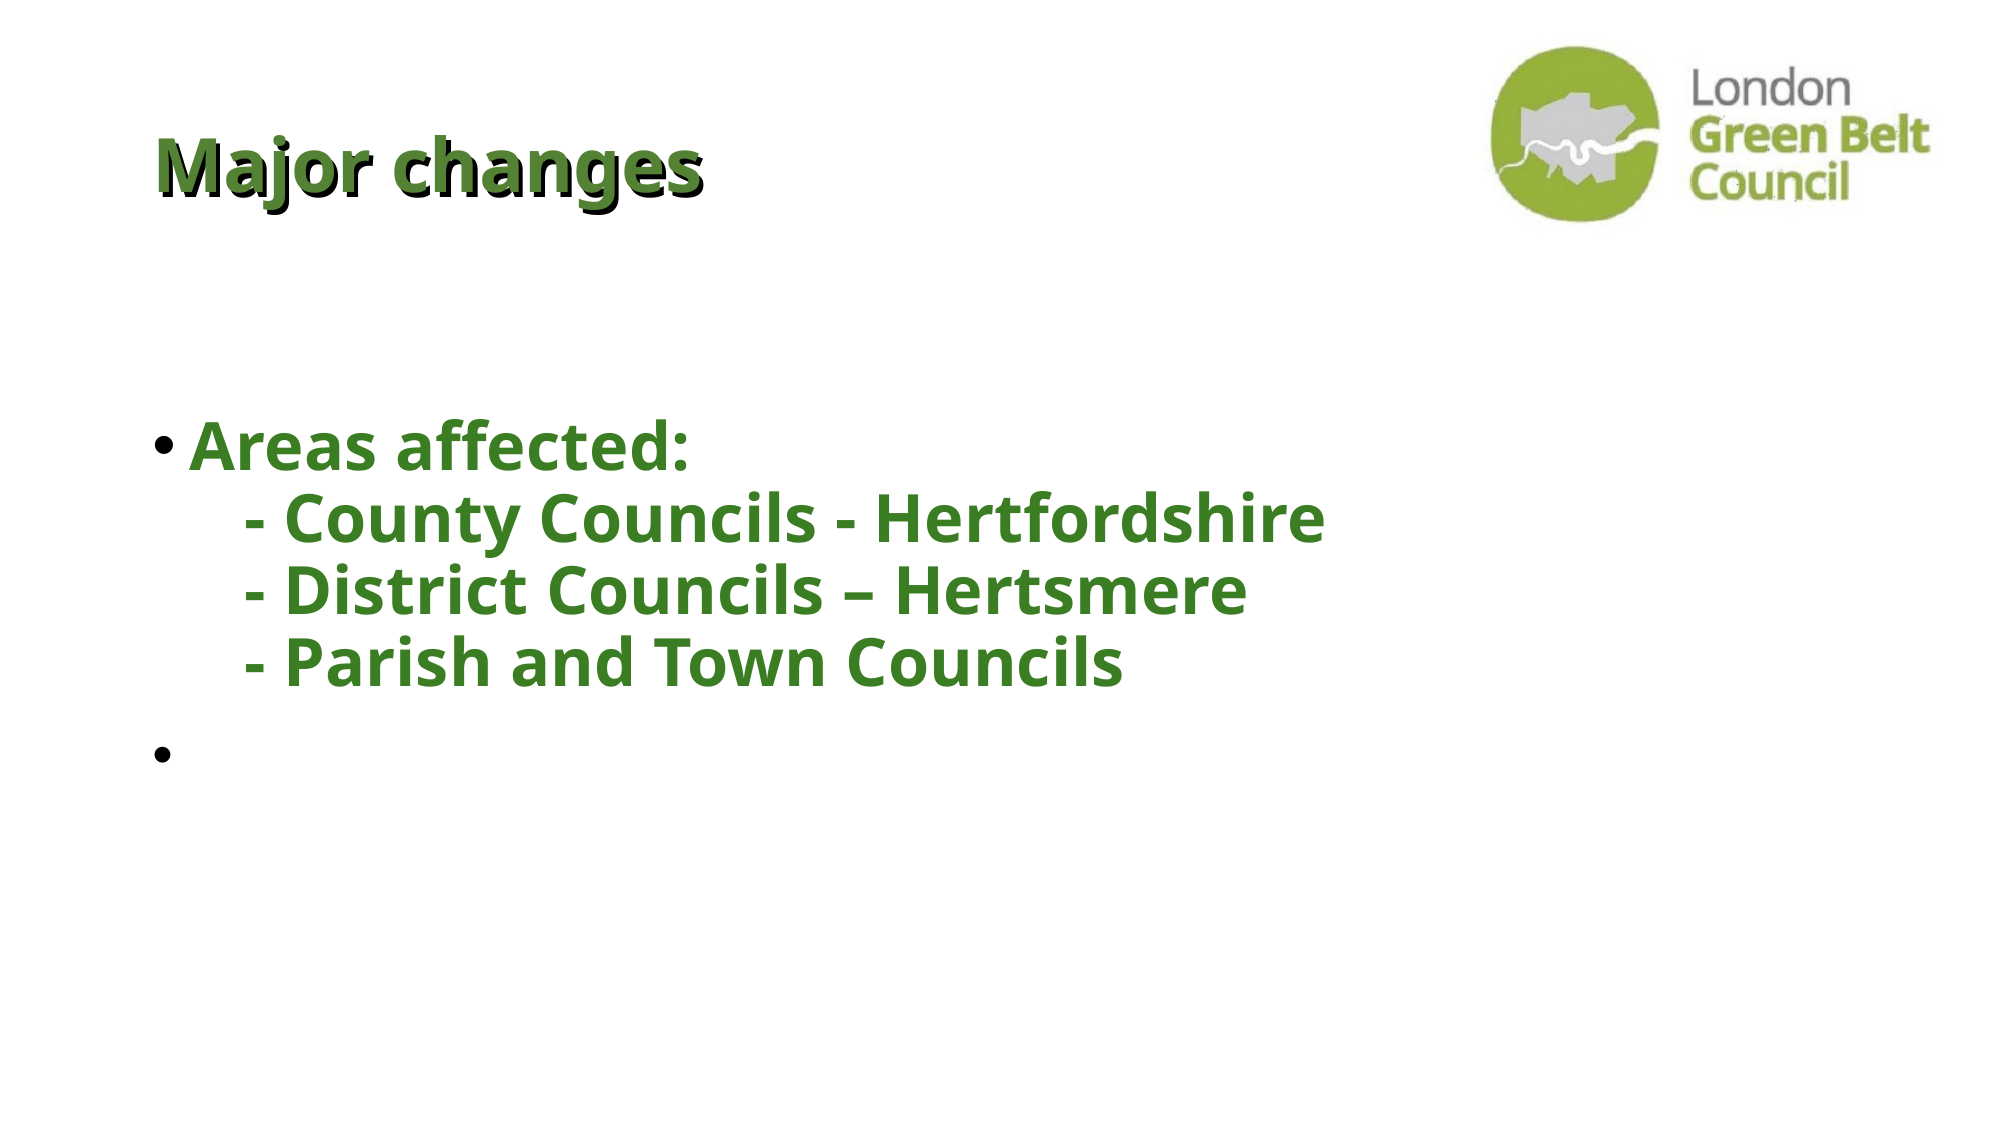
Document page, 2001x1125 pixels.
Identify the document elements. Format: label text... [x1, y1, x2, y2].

list Areas affected: - County Councils - Hertfordshire - District Councils – Hertsmere - Parish and Town Councils [137, 405, 1863, 1125]
picture [1465, 38, 1971, 240]
title Major changes [137, 59, 1863, 278]
